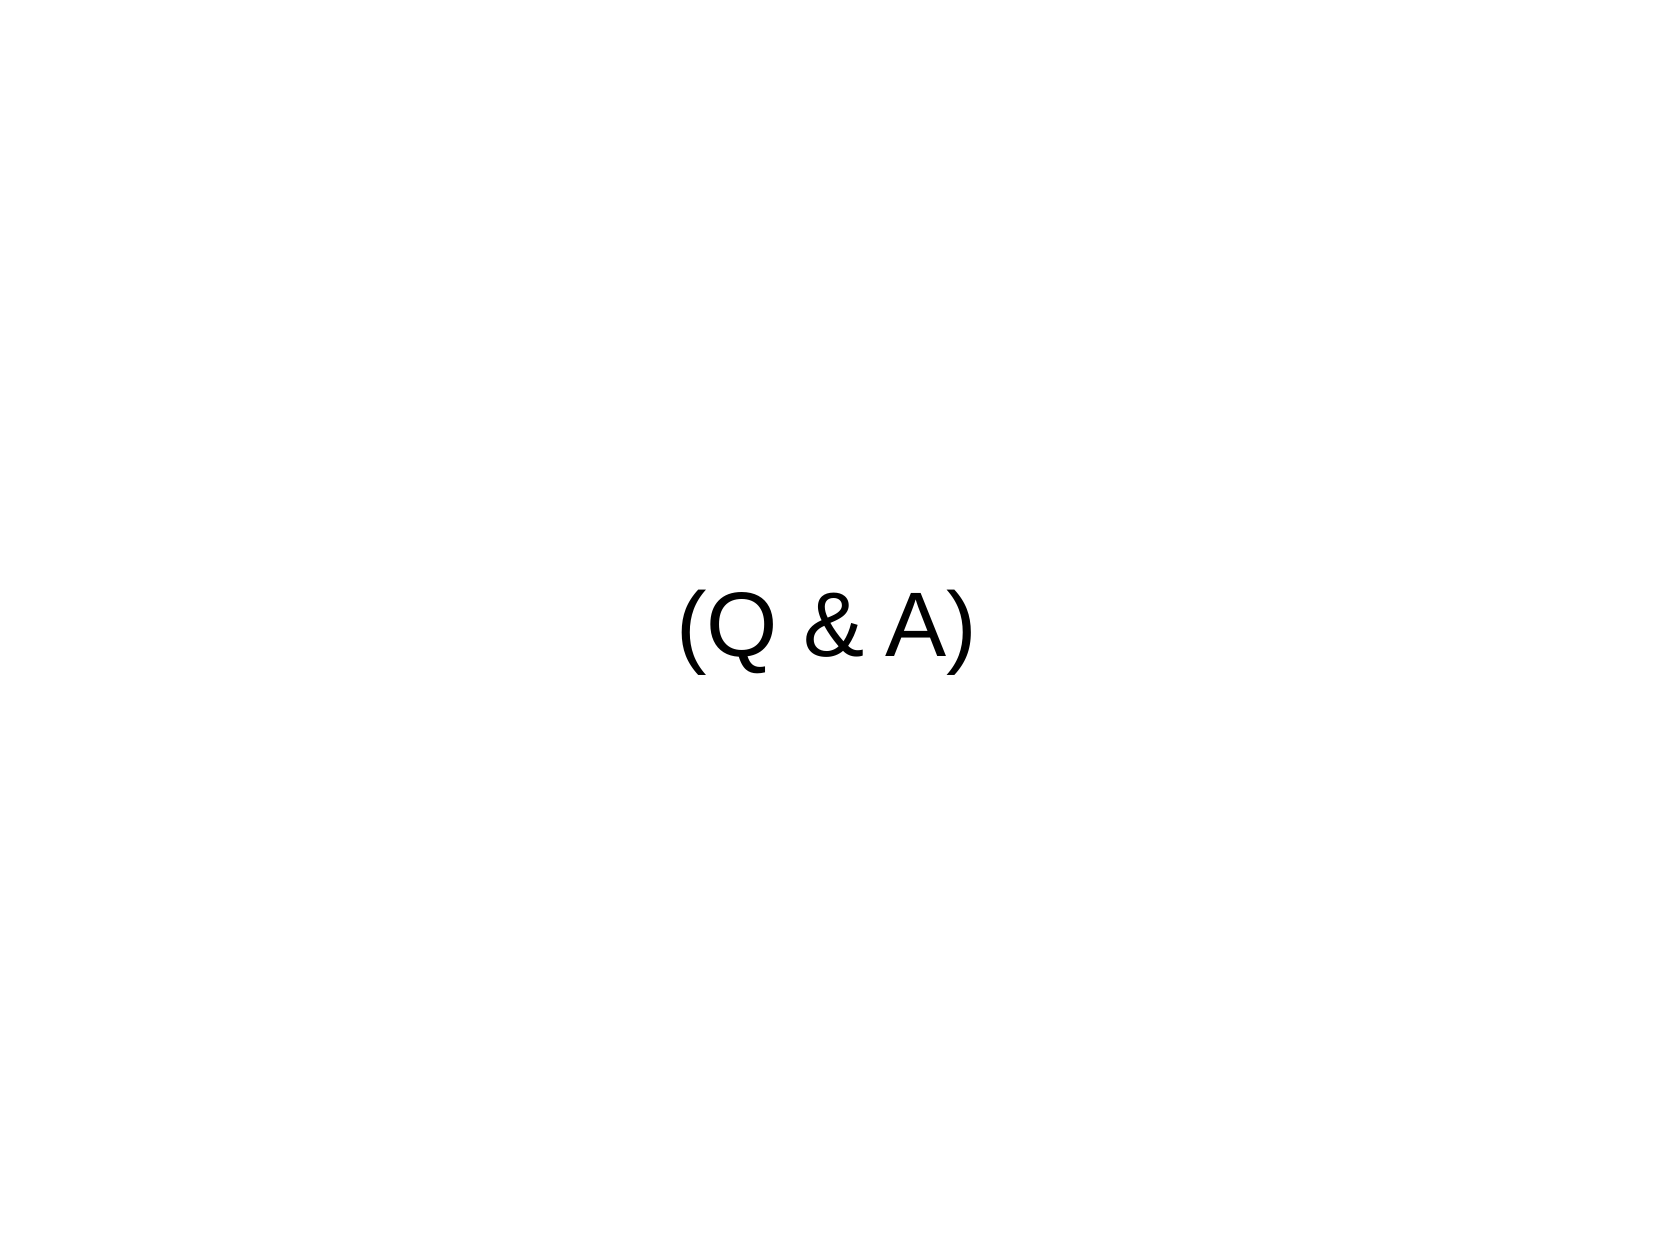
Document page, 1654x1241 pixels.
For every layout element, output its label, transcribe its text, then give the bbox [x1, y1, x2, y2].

title (Q & A) [82, 49, 1571, 1201]
